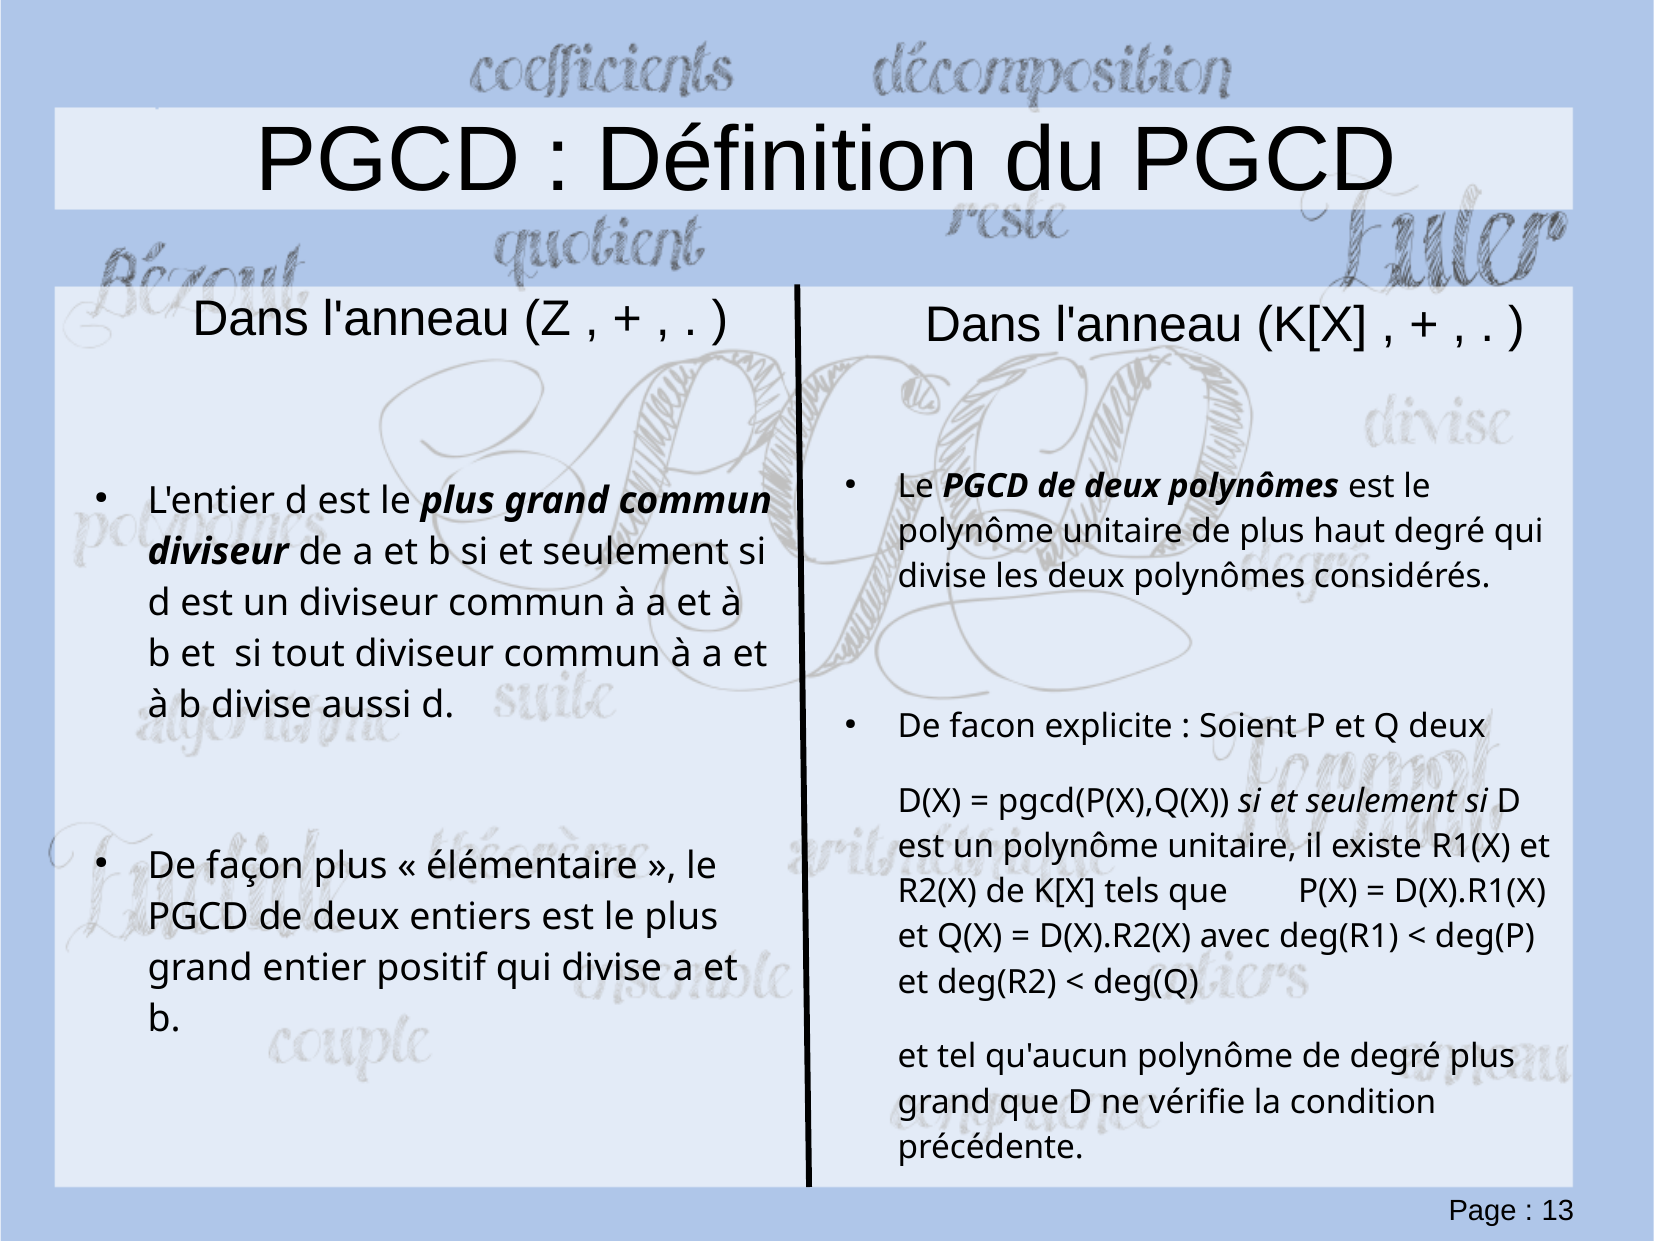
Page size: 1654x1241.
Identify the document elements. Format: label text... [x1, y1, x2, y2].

list Dans l'anneau (K[X] , + , . ) Le PGCD de deux polynômes est le polynôme unitaire de plus haut degré qui divise les deux polynômes considérés. De facon explicite : Soient P et Q deux D(X) = pgcd(P(X),Q(X)) si et seulement si D est un polynôme unitaire, il existe R1(X) et R2(X) de K[X] tels que P(X) = D(X).R1(X) et Q(X) = D(X).R2(X) avec deg(R1) < deg(P) et deg(R2) < deg(Q) et tel qu'aucun polynôme de degré plus grand que D ne vérifie la condition précédente. [826, 296, 1554, 1176]
title PGCD : Définition du PGCD [82, 55, 1571, 263]
list Dans l'anneau (Z , + , . ) L'entier d est le plus grand commun diviseur de a et b si et seulement si d est un diviseur commun à a et à b et si tout diviseur commun à a et à b divise aussi d. De façon plus « élémentaire », le PGCD de deux entiers est le plus grand entier positif qui divise a et b. [76, 290, 774, 1170]
picture [0, 0, 1654, 1241]
